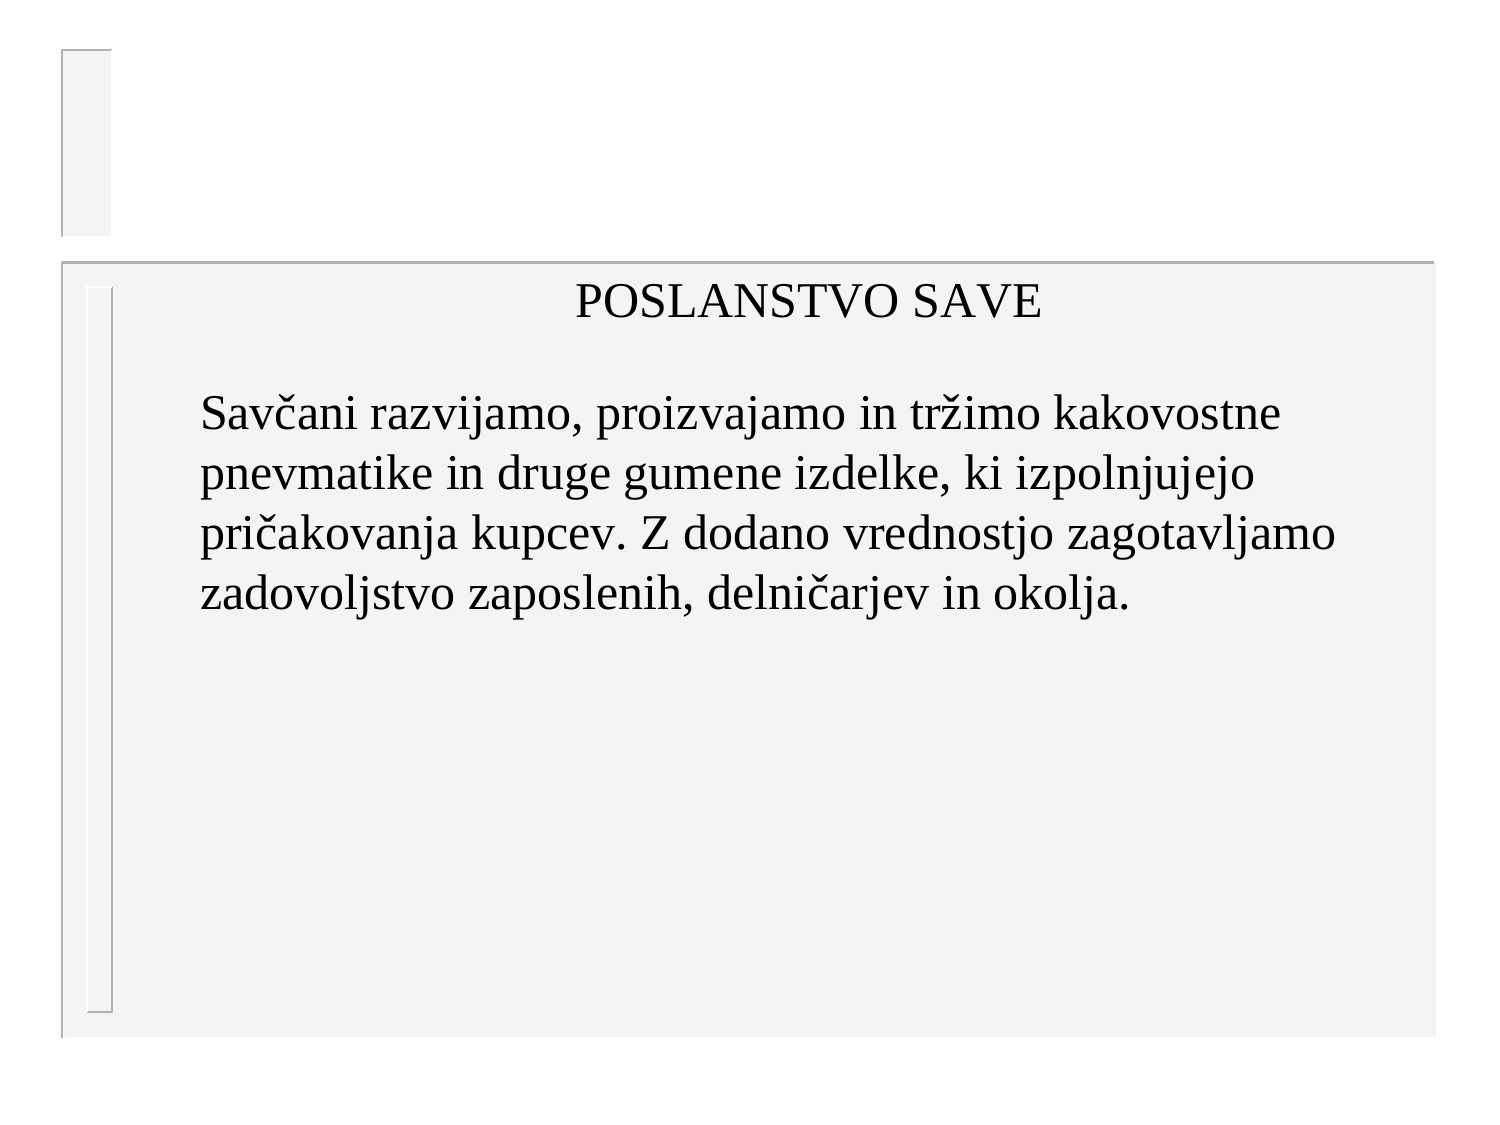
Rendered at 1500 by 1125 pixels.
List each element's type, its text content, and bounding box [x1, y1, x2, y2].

text_box Savčani razvijamo, proizvajamo in tržimo kakovostne pnevmatike in druge gumene izdelke, ki izpolnjujejo pričakovanja kupcev. Z dodano vrednostjo zagotavljamo zadovoljstvo zaposlenih, delničarjev in okolja. [184, 372, 1412, 628]
text_box POSLANSTVO SAVE [560, 259, 1058, 372]
